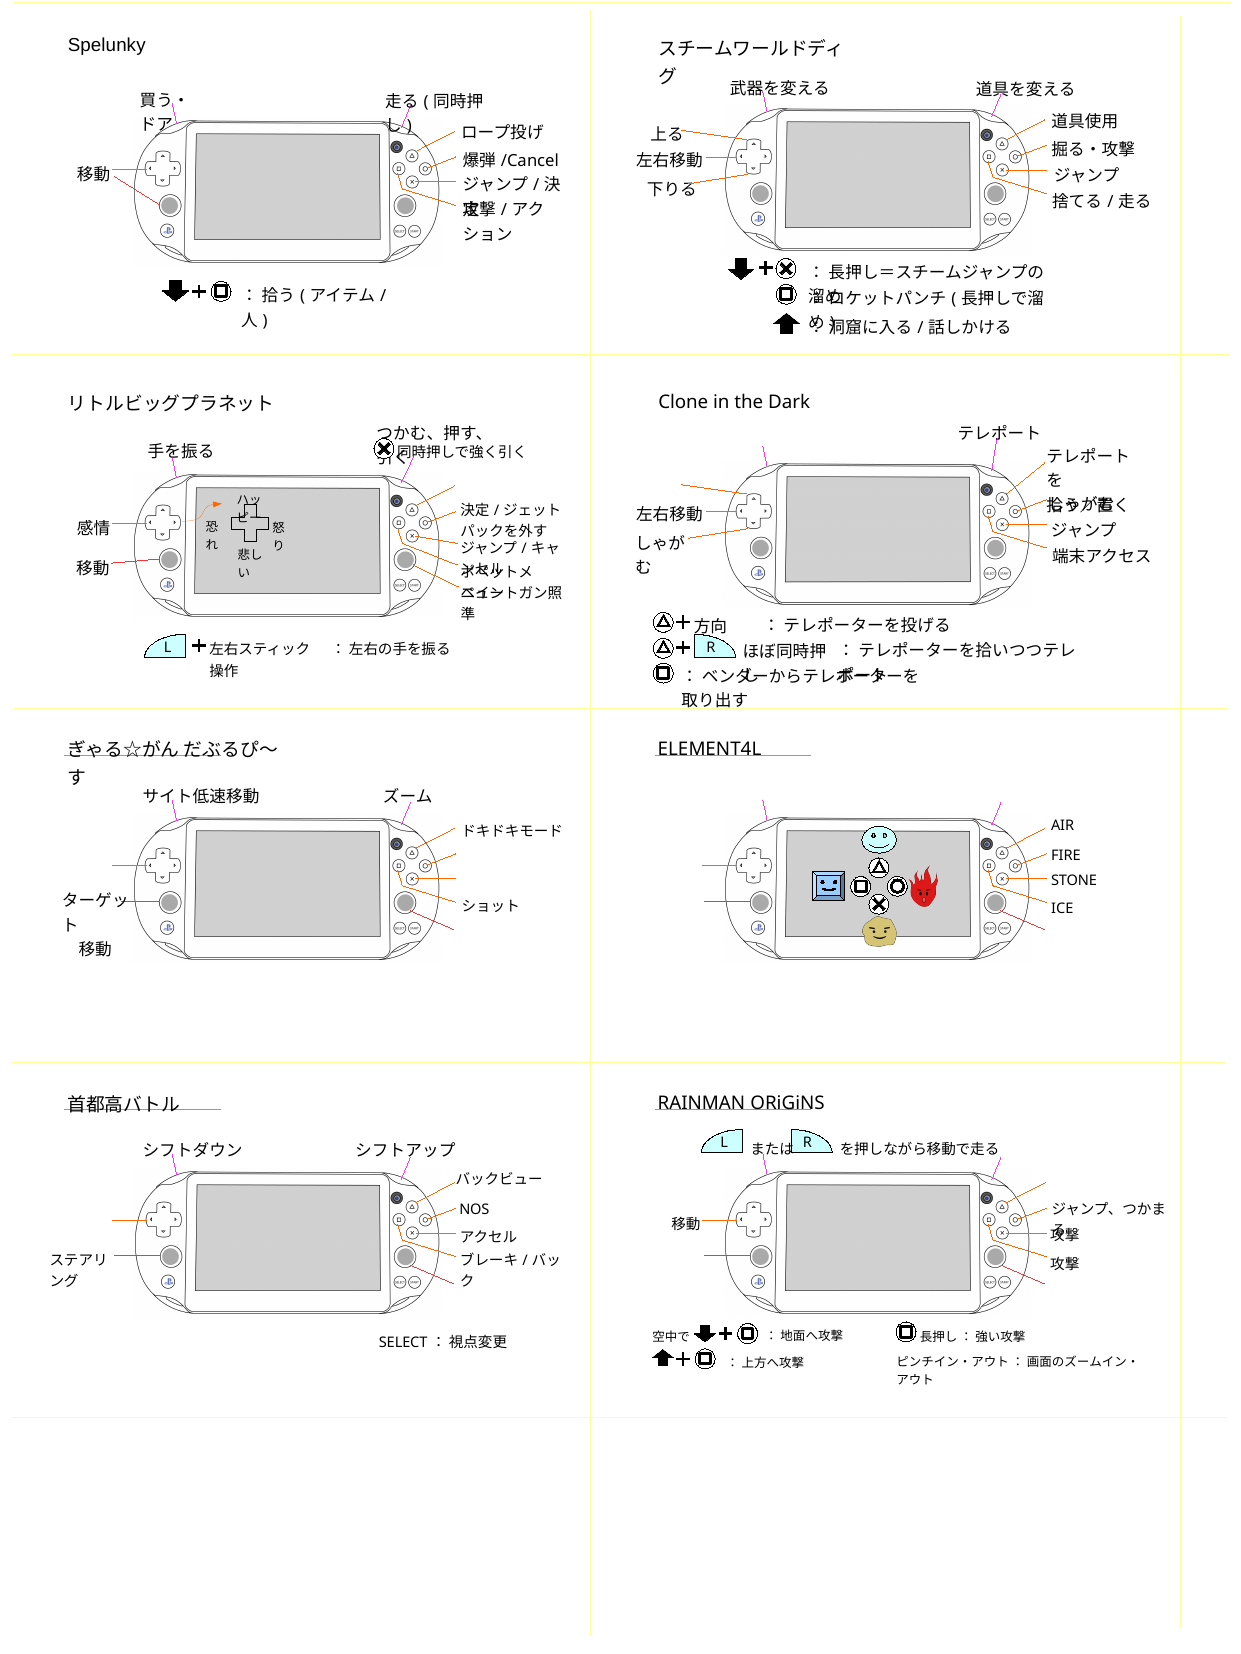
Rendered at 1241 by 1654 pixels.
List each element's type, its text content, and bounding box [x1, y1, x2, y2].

text_box Spelunky [53, 26, 181, 63]
text_box ： 左右の手を振る [333, 630, 515, 662]
text_box 左右移動 [621, 493, 726, 526]
text_box 左右移動 [621, 139, 726, 172]
text_box 決定/ジェットパックを外す [445, 491, 577, 529]
text_box 手を振る [132, 431, 271, 463]
text_box 悲しい [222, 537, 289, 565]
text_box [694, 1325, 716, 1342]
text_box リトルビッグプラネット [53, 381, 344, 417]
text_box 攻撃 [1035, 1245, 1159, 1276]
text_box ターゲット 移動 [47, 880, 148, 929]
text_box ハッピー [221, 483, 290, 511]
text_box ELEMENT4L [642, 727, 894, 764]
text_box ぎゃる☆がん だぶるぴ～す [52, 727, 303, 764]
text_box ロープ投げ [446, 112, 564, 144]
text_box しゃがむ [620, 522, 711, 555]
text_box [701, 1355, 709, 1362]
text_box [850, 876, 871, 897]
text_box SELECT： 視点変更 [363, 1323, 539, 1354]
text_box [676, 615, 690, 629]
text_box 空中で [637, 1319, 708, 1348]
picture [722, 1168, 1032, 1318]
text_box ジャンプ/キャンセル [445, 529, 589, 559]
text_box ショット [446, 887, 582, 918]
text_box 同時押しで強く引く [382, 433, 560, 465]
text_box 恐れ [190, 510, 203, 520]
text_box Clone in the Dark [643, 381, 863, 417]
text_box つかむ、押す、引く [361, 412, 516, 444]
picture [722, 814, 1032, 964]
text_box ： 洞窟に入る/話しかける [793, 306, 1076, 339]
picture [722, 105, 1032, 255]
text_box [211, 281, 226, 302]
text_box 左右スティック操作 [194, 630, 333, 663]
text_box ブレーキ/バック [445, 1241, 580, 1272]
text_box R [691, 629, 736, 665]
text_box R [788, 1124, 832, 1160]
text_box [776, 284, 793, 305]
text_box [373, 438, 382, 459]
text_box ： ロケットパンチ(長押しで溜め) [793, 277, 1076, 306]
text_box [775, 258, 796, 279]
text_box ペイントガン照準 [445, 574, 581, 604]
text_box 捨てる/走る [1037, 180, 1181, 213]
text_box [217, 287, 225, 295]
text_box [695, 1348, 711, 1369]
text_box [737, 1323, 750, 1344]
text_box [653, 663, 674, 684]
text_box 移動 [656, 1205, 732, 1235]
text_box [814, 871, 845, 901]
text_box ： 拾う(アイテム/人) [226, 275, 425, 307]
picture [131, 117, 442, 267]
text_box [653, 638, 674, 659]
text_box [861, 826, 897, 854]
text_box スチームワールドディグ [643, 26, 863, 63]
text_box L [149, 629, 193, 665]
text_box 道具を変える [961, 68, 1115, 101]
text_box [868, 857, 889, 878]
text_box FIRE [1036, 837, 1142, 862]
text_box シフトアップ [340, 1129, 494, 1161]
text_box [701, 1143, 705, 1153]
text_box を押しながら移動で走る [825, 1130, 1043, 1161]
text_box [782, 290, 790, 298]
text_box [728, 258, 754, 280]
text_box NOS [444, 1191, 579, 1222]
text_box ステアリング [34, 1240, 137, 1271]
text_box または [735, 1130, 809, 1160]
text_box 道具使用 [1036, 100, 1155, 128]
text_box ドキドキモード [446, 812, 581, 842]
text_box 方向キー [679, 605, 748, 638]
text_box 移動 [62, 153, 137, 185]
text_box ジャンプ/決定 [447, 163, 584, 188]
text_box ： 地面へ攻撃 [750, 1318, 897, 1346]
text_box AIR [1036, 807, 1142, 837]
text_box シフトダウン [127, 1129, 282, 1161]
text_box 攻撃/アクション [447, 188, 591, 238]
text_box 長押し ： 強い攻撃 [905, 1319, 1051, 1347]
text_box [773, 313, 793, 334]
text_box [719, 1327, 732, 1340]
text_box ： 長押し＝スチームジャンプの溜め [793, 251, 1076, 277]
text_box ズーム [368, 775, 522, 807]
text_box テレポート [942, 412, 1097, 445]
text_box 移動 [61, 547, 136, 580]
text_box RAINMAN ORiGiNS [642, 1082, 894, 1118]
text_box バックビュー [440, 1160, 576, 1191]
picture [722, 460, 1032, 609]
text_box ポペットメニュー [445, 552, 580, 574]
text_box ピンチイン・アウト ： 画面のズームイン・アウト [881, 1344, 1162, 1372]
text_box [868, 894, 889, 915]
text_box [744, 1330, 750, 1337]
picture [131, 814, 442, 964]
text_box [653, 612, 674, 633]
picture [132, 1168, 442, 1318]
text_box [897, 1322, 905, 1342]
text_box ジャンプ [1039, 154, 1175, 180]
text_box 首都高バトル [52, 1082, 303, 1118]
text_box 上る [635, 113, 723, 146]
text_box ジャンプ、つかまる [1036, 1190, 1189, 1220]
text_box 買う・ドア [124, 79, 218, 112]
text_box ほぼ同時押し [727, 630, 852, 663]
text_box 掘る・攻撃 [1036, 128, 1177, 161]
text_box サイト低速移動 [127, 775, 282, 807]
picture [131, 471, 442, 621]
text_box [676, 1352, 690, 1366]
text_box 怒り [257, 510, 311, 538]
text_box ： ベンダーからテレポーターを取り出す [666, 655, 950, 687]
text_box [676, 641, 690, 654]
text_box 爆弾/Cancel [447, 140, 588, 172]
text_box ： 上方へ攻撃 [711, 1345, 858, 1374]
text_box STONE [1036, 862, 1142, 890]
text_box [192, 285, 206, 298]
text_box 攻撃 [1035, 1216, 1159, 1245]
text_box ICE [1036, 890, 1142, 920]
text_box [652, 1349, 674, 1366]
text_box テレポートを 拾う／置く [1031, 435, 1156, 485]
text_box ： テレポーターを投げる [748, 604, 1031, 630]
text_box 感情 [62, 507, 137, 540]
text_box アクセル [445, 1218, 580, 1241]
text_box ： テレポーターを拾いつつテレポート [852, 630, 1106, 662]
text_box しゃがむ [1033, 483, 1170, 515]
text_box [144, 646, 149, 658]
text_box L [705, 1124, 749, 1160]
text_box 走る(同時押し) [370, 80, 524, 113]
text_box 端末アクセス [1037, 535, 1174, 568]
text_box 下りる [632, 168, 719, 200]
text_box [759, 261, 773, 275]
text_box ジャンプ [1036, 509, 1173, 541]
text_box [887, 876, 908, 897]
text_box 武器を変える [715, 67, 854, 100]
text_box [162, 280, 189, 302]
text_box 恐れ [190, 510, 246, 538]
